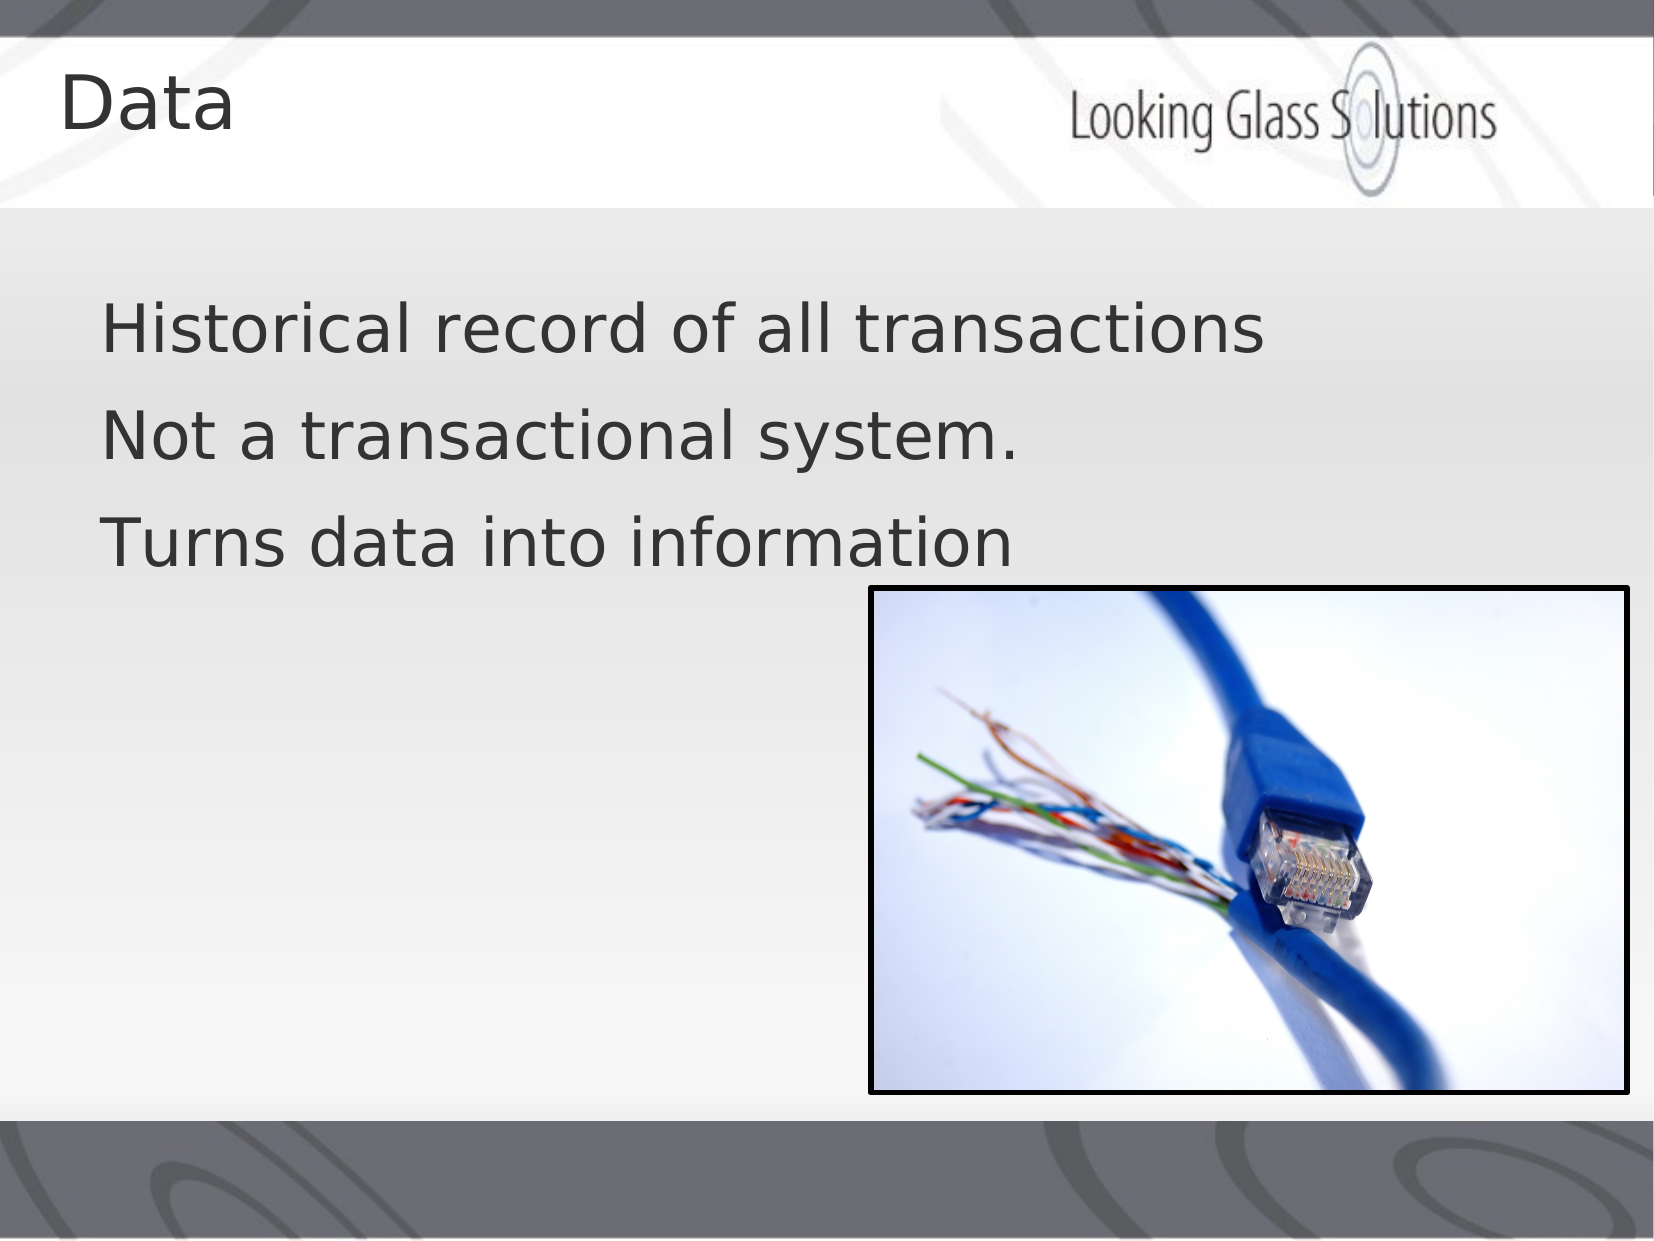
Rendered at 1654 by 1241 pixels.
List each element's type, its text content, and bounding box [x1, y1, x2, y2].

title Data [59, 29, 1270, 178]
list Historical record of all transactions Not a transactional system. Turns data into information [82, 290, 1571, 1109]
picture [0, 0, 1654, 1241]
